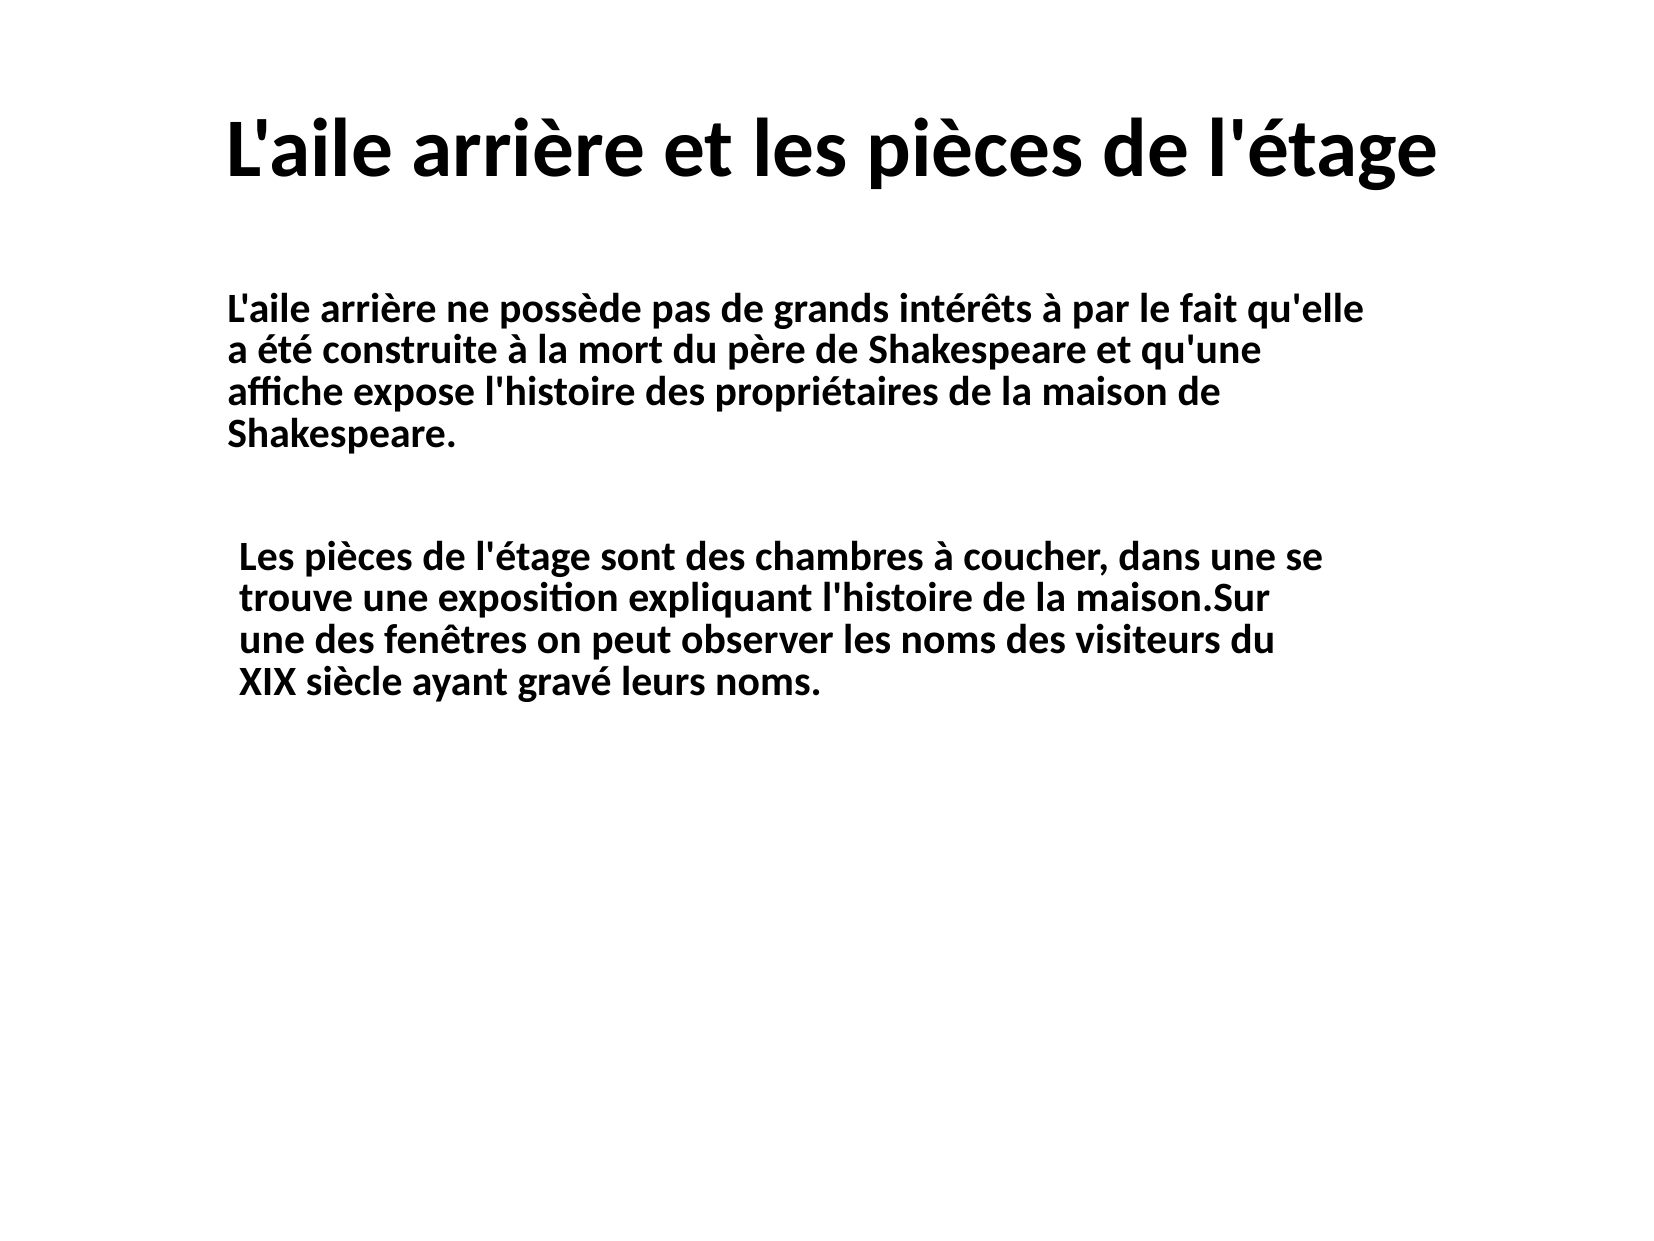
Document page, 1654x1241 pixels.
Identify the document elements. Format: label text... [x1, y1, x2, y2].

text_box L'aile arrière et les pièces de l'étage [177, 106, 1489, 223]
text_box L'aile arrière ne possède pas de grands intérêts à par le fait qu'elle a été construite à la mort du père de Shakespeare et qu'une affiche expose l'histoire des propriétaires de la maison de Shakespeare. [212, 283, 1394, 503]
text_box Les pièces de l'étage sont des chambres à coucher, dans une se trouve une exposition expliquant l'histoire de la maison.Sur une des fenêtres on peut observer les noms des visiteurs du XIX siècle ayant gravé leurs noms. [224, 531, 1347, 844]
